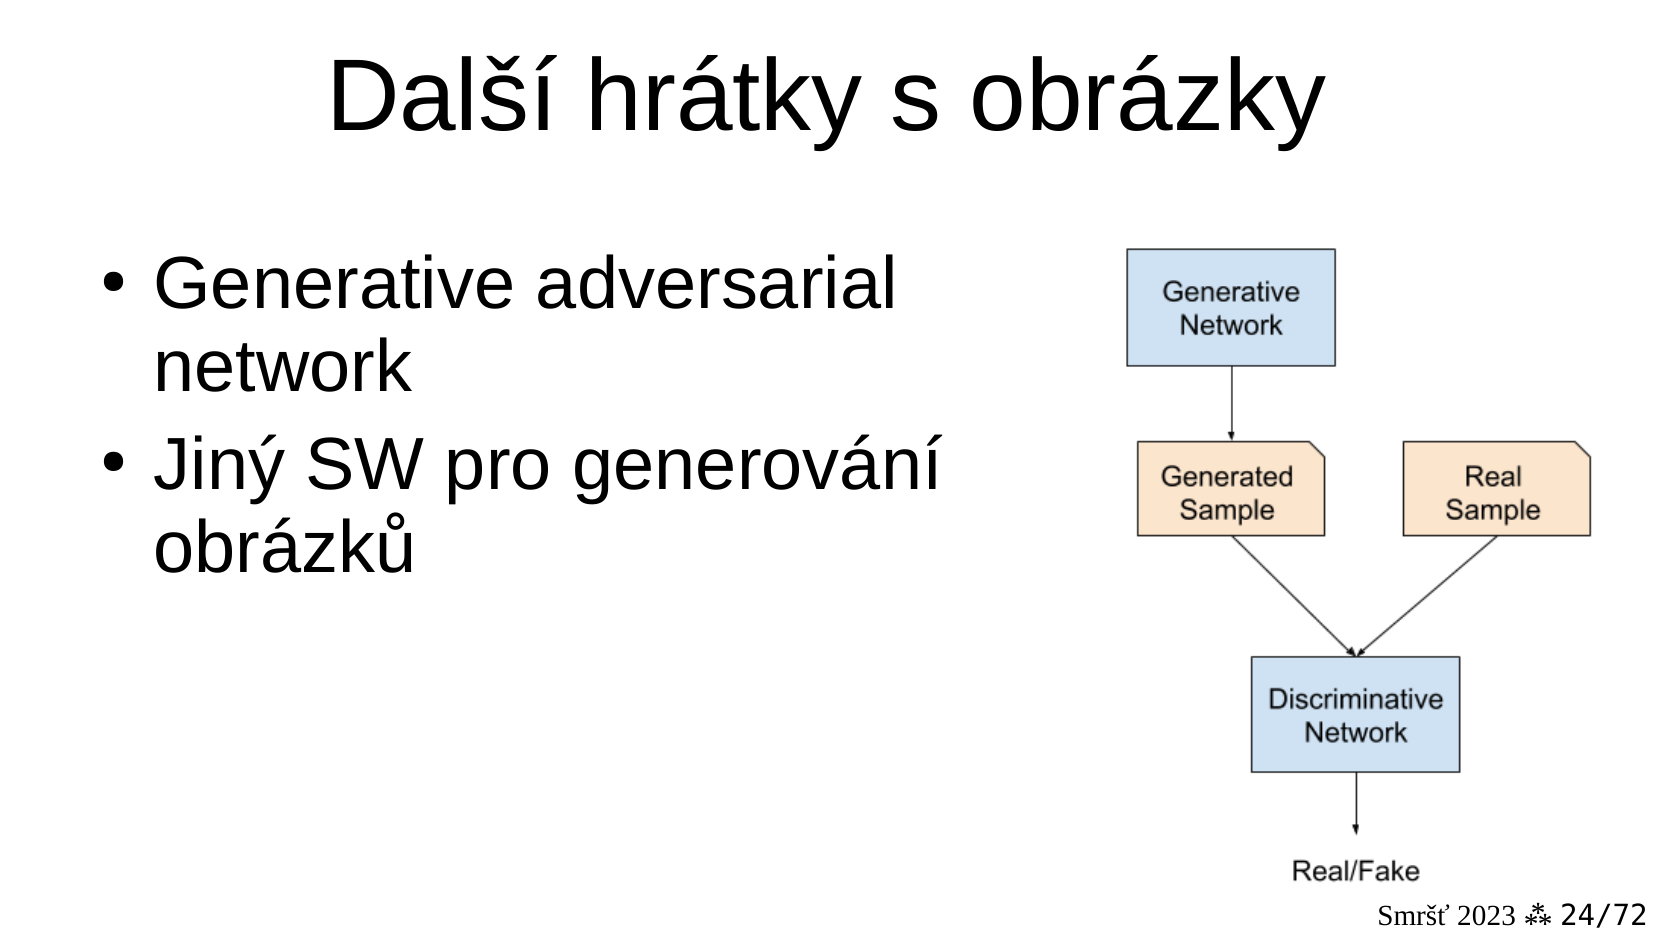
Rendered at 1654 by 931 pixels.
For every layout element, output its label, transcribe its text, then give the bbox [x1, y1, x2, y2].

title Další hrátky s obrázky [82, 38, 1571, 153]
picture [1113, 229, 1611, 911]
list Generative adversarial network Jiný SW pro generování obrázků [82, 241, 976, 842]
